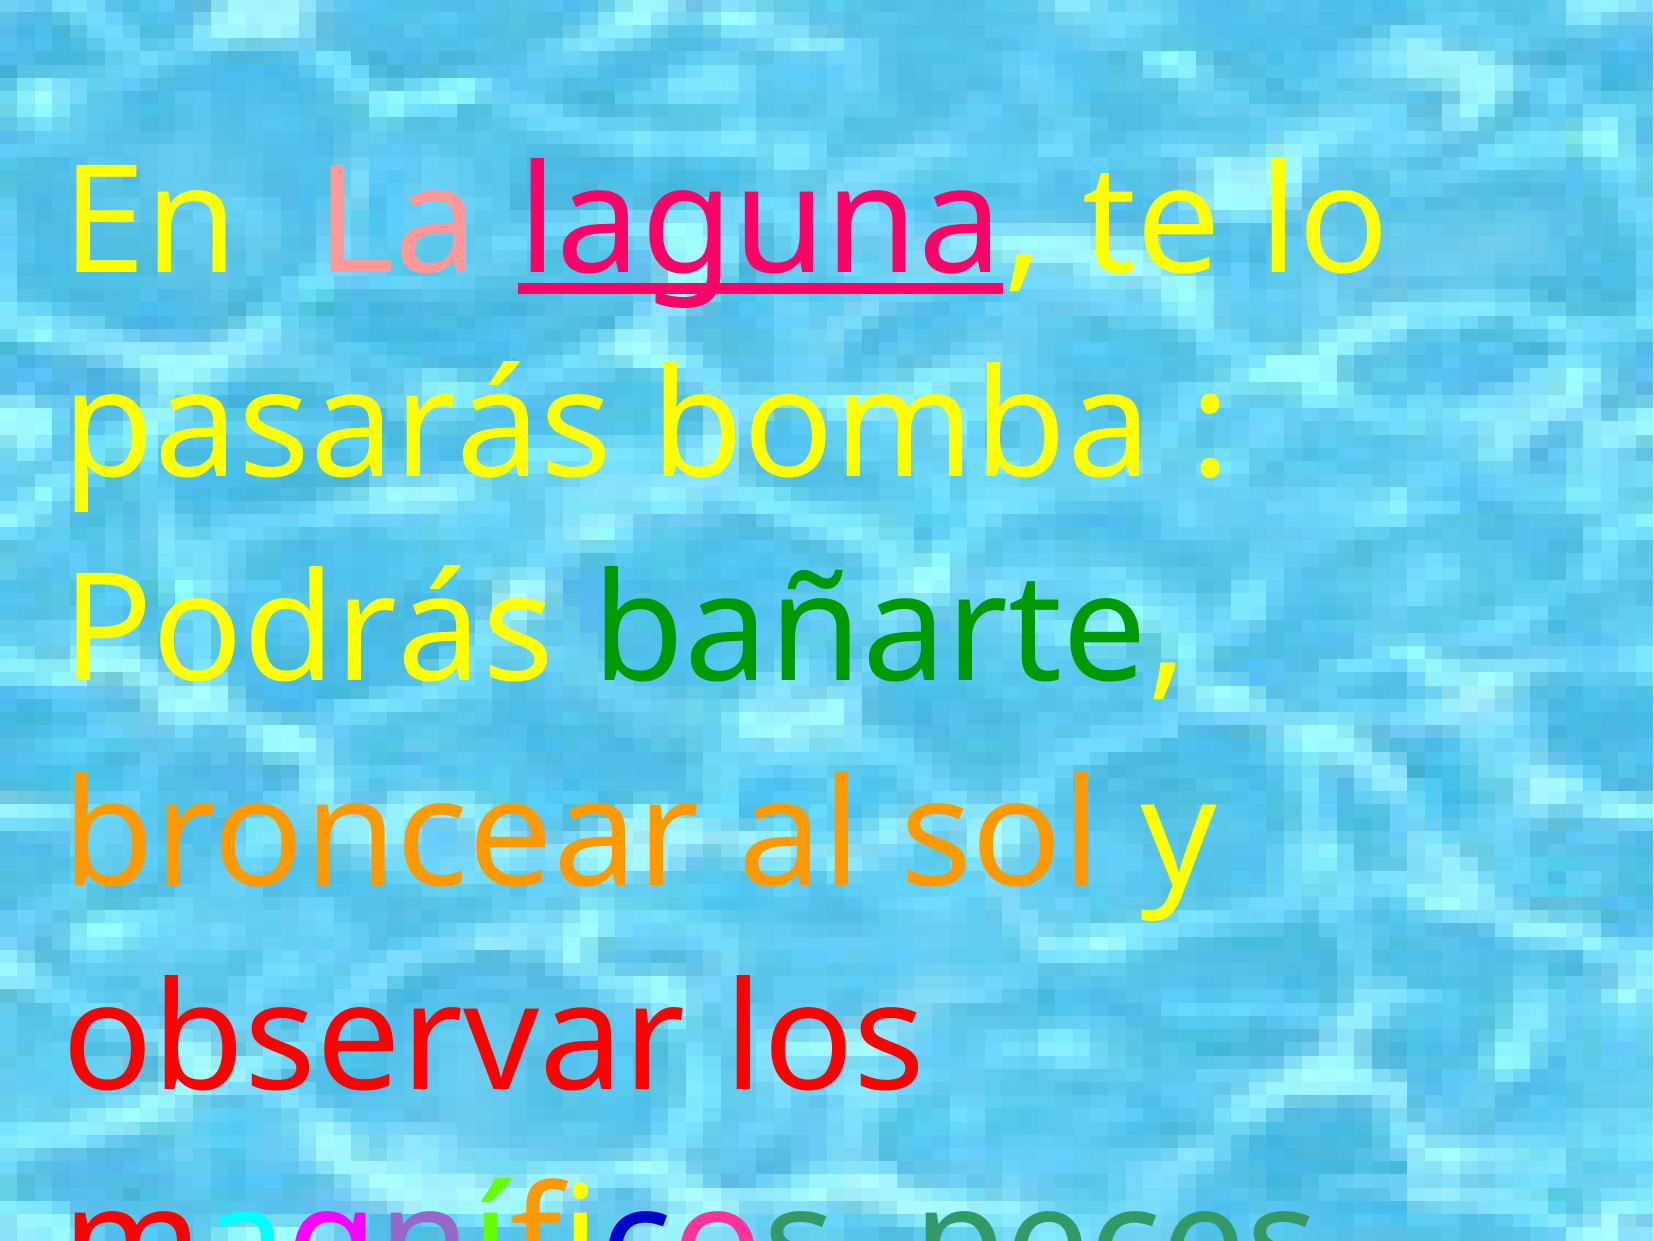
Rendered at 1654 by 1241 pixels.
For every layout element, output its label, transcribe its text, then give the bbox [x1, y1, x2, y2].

picture [0, 0, 1654, 1241]
text_box En La laguna, te lo pasarás bomba : Podrás bañarte, broncear al sol y observar los magníficos peces. [47, 104, 1583, 1241]
